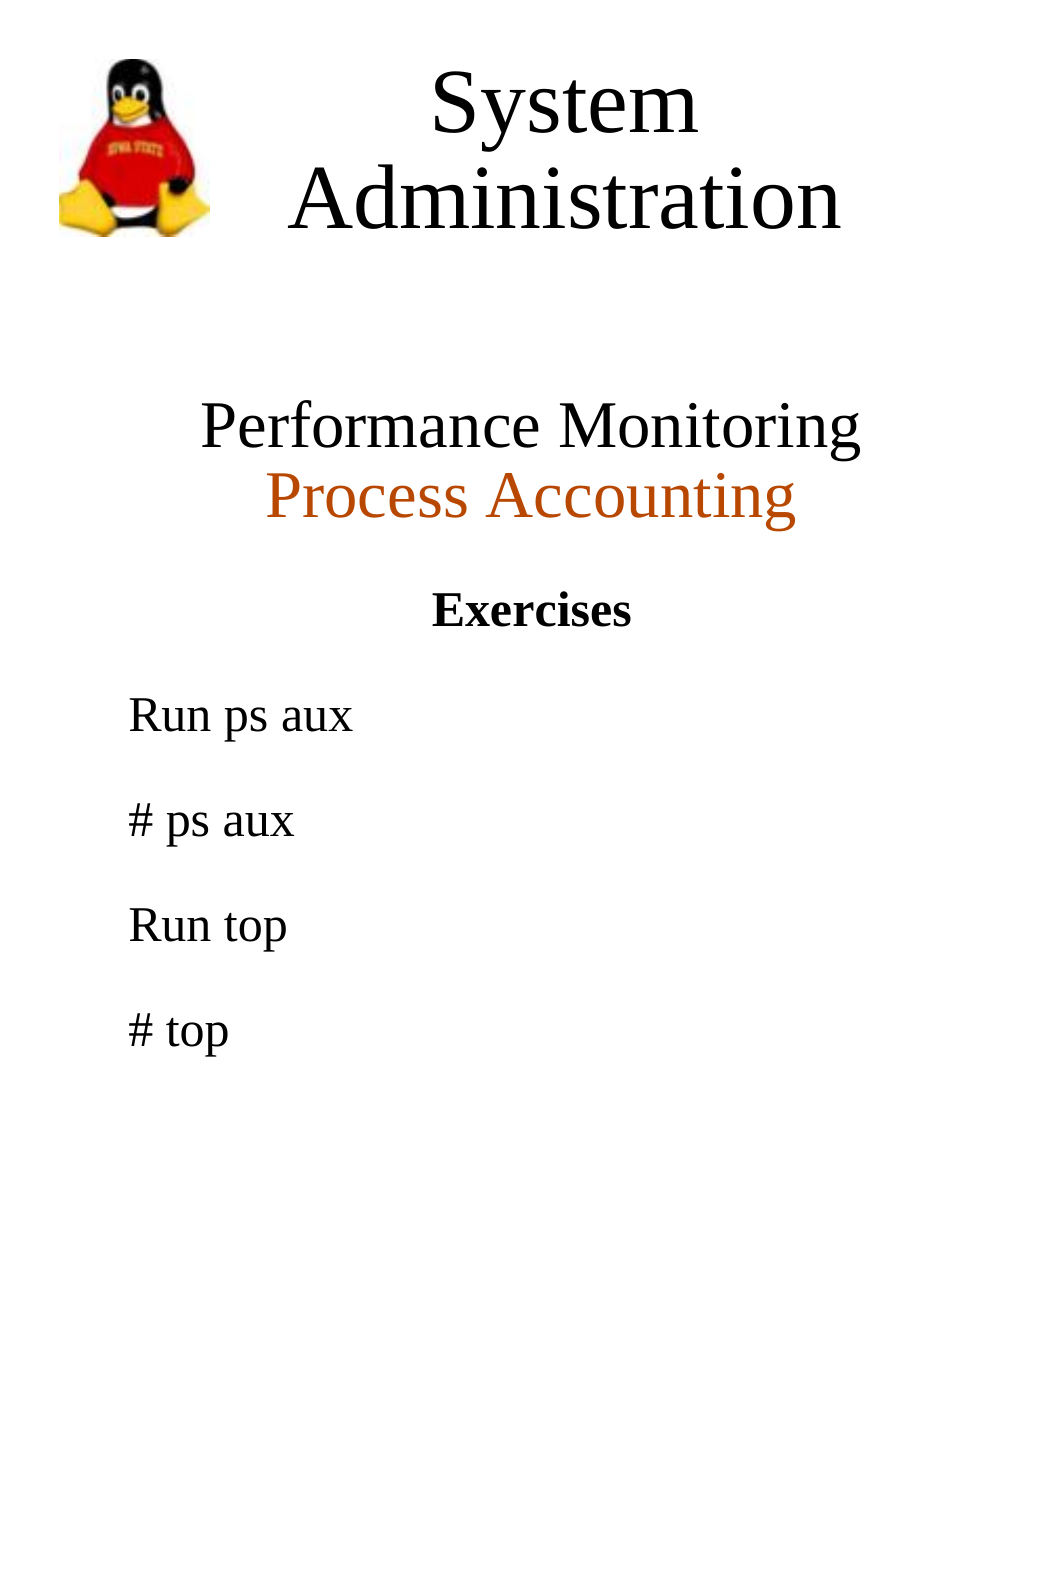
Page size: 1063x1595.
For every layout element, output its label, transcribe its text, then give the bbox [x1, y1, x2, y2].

picture [59, 59, 210, 237]
subtitle Performance Monitoring Process Accounting Exercises Run ps aux # ps aux Run top # top [128, 167, 936, 1595]
title System Administration [237, 28, 893, 167]
